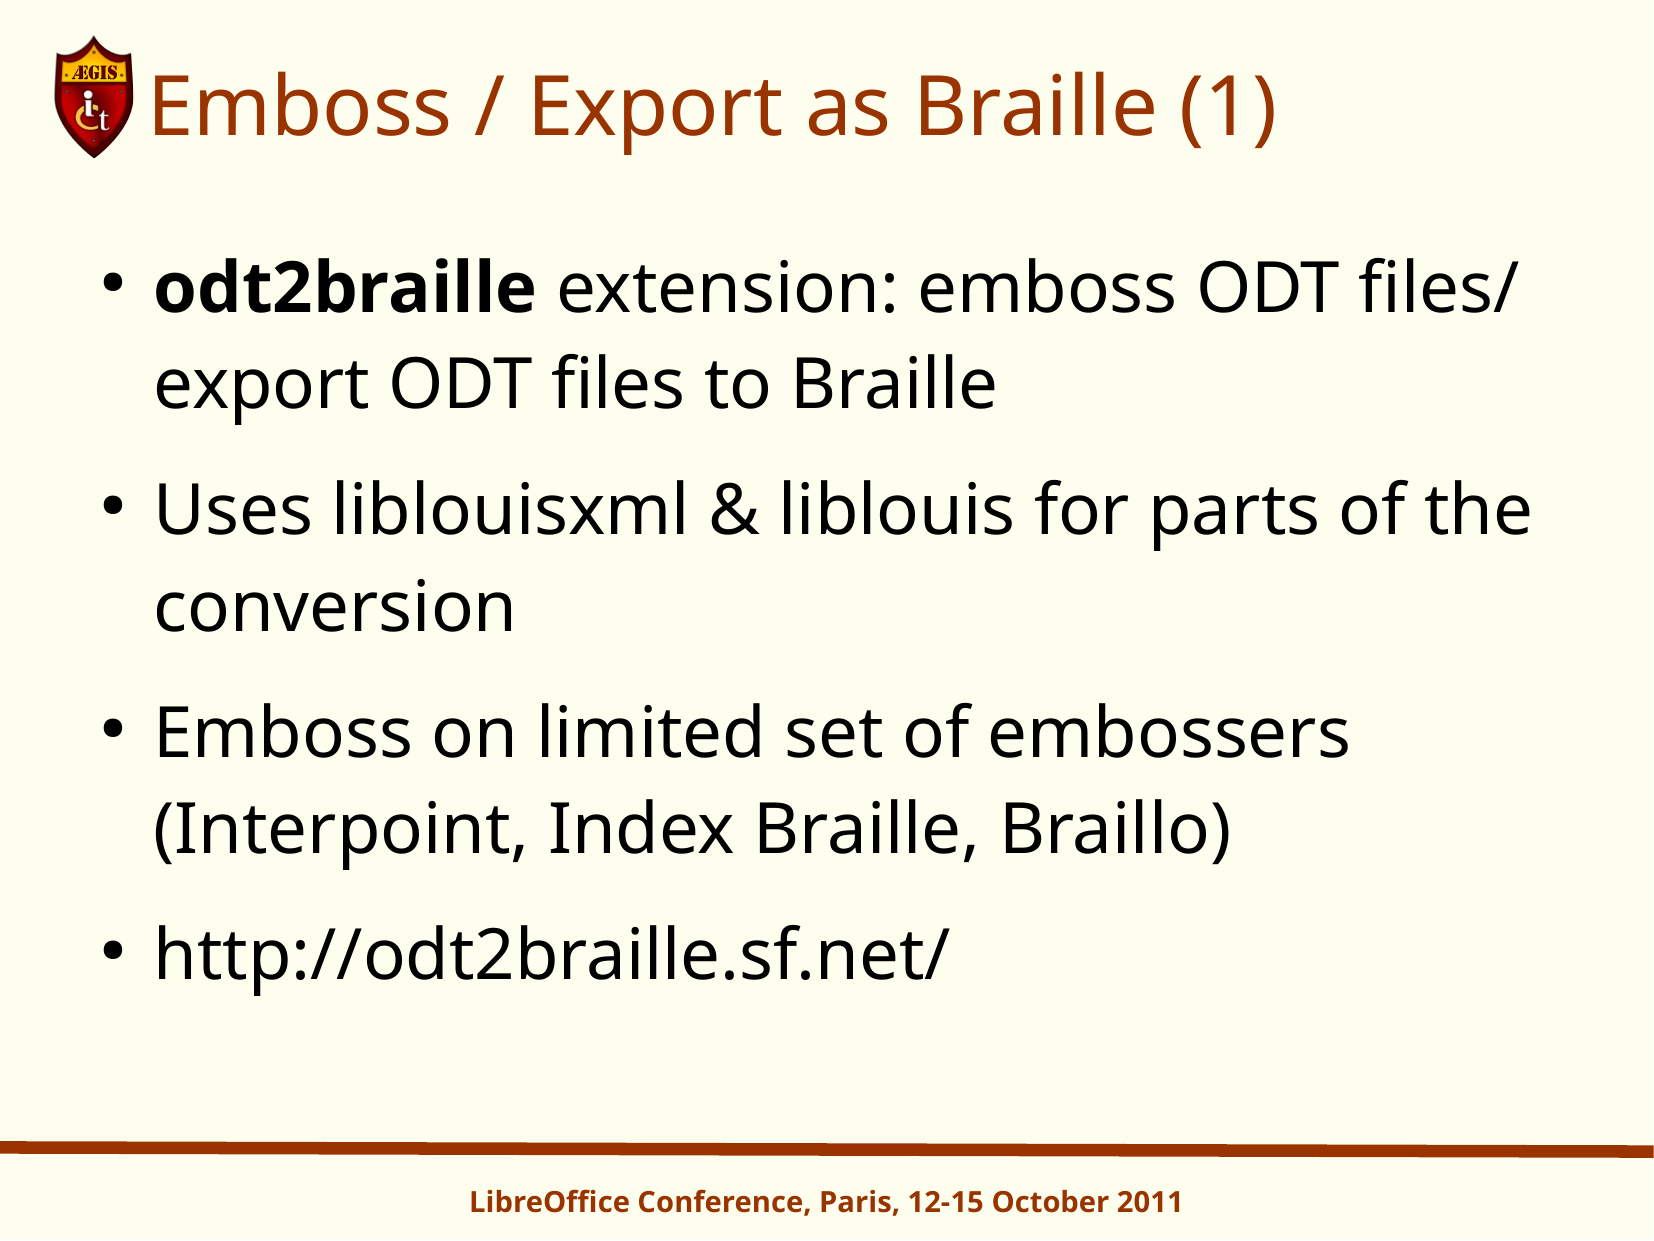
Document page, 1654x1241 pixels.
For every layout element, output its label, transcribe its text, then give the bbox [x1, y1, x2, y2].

list odt2braille extension: emboss ODT files/ export ODT files to Braille Uses liblouisxml & liblouis for parts of the conversion Emboss on limited set of embossers (Interpoint, Index Braille, Braillo) http://odt2braille.sf.net/ [82, 236, 1595, 1109]
title Emboss / Export as Braille (1) [147, 29, 1625, 178]
picture [24, 24, 167, 167]
